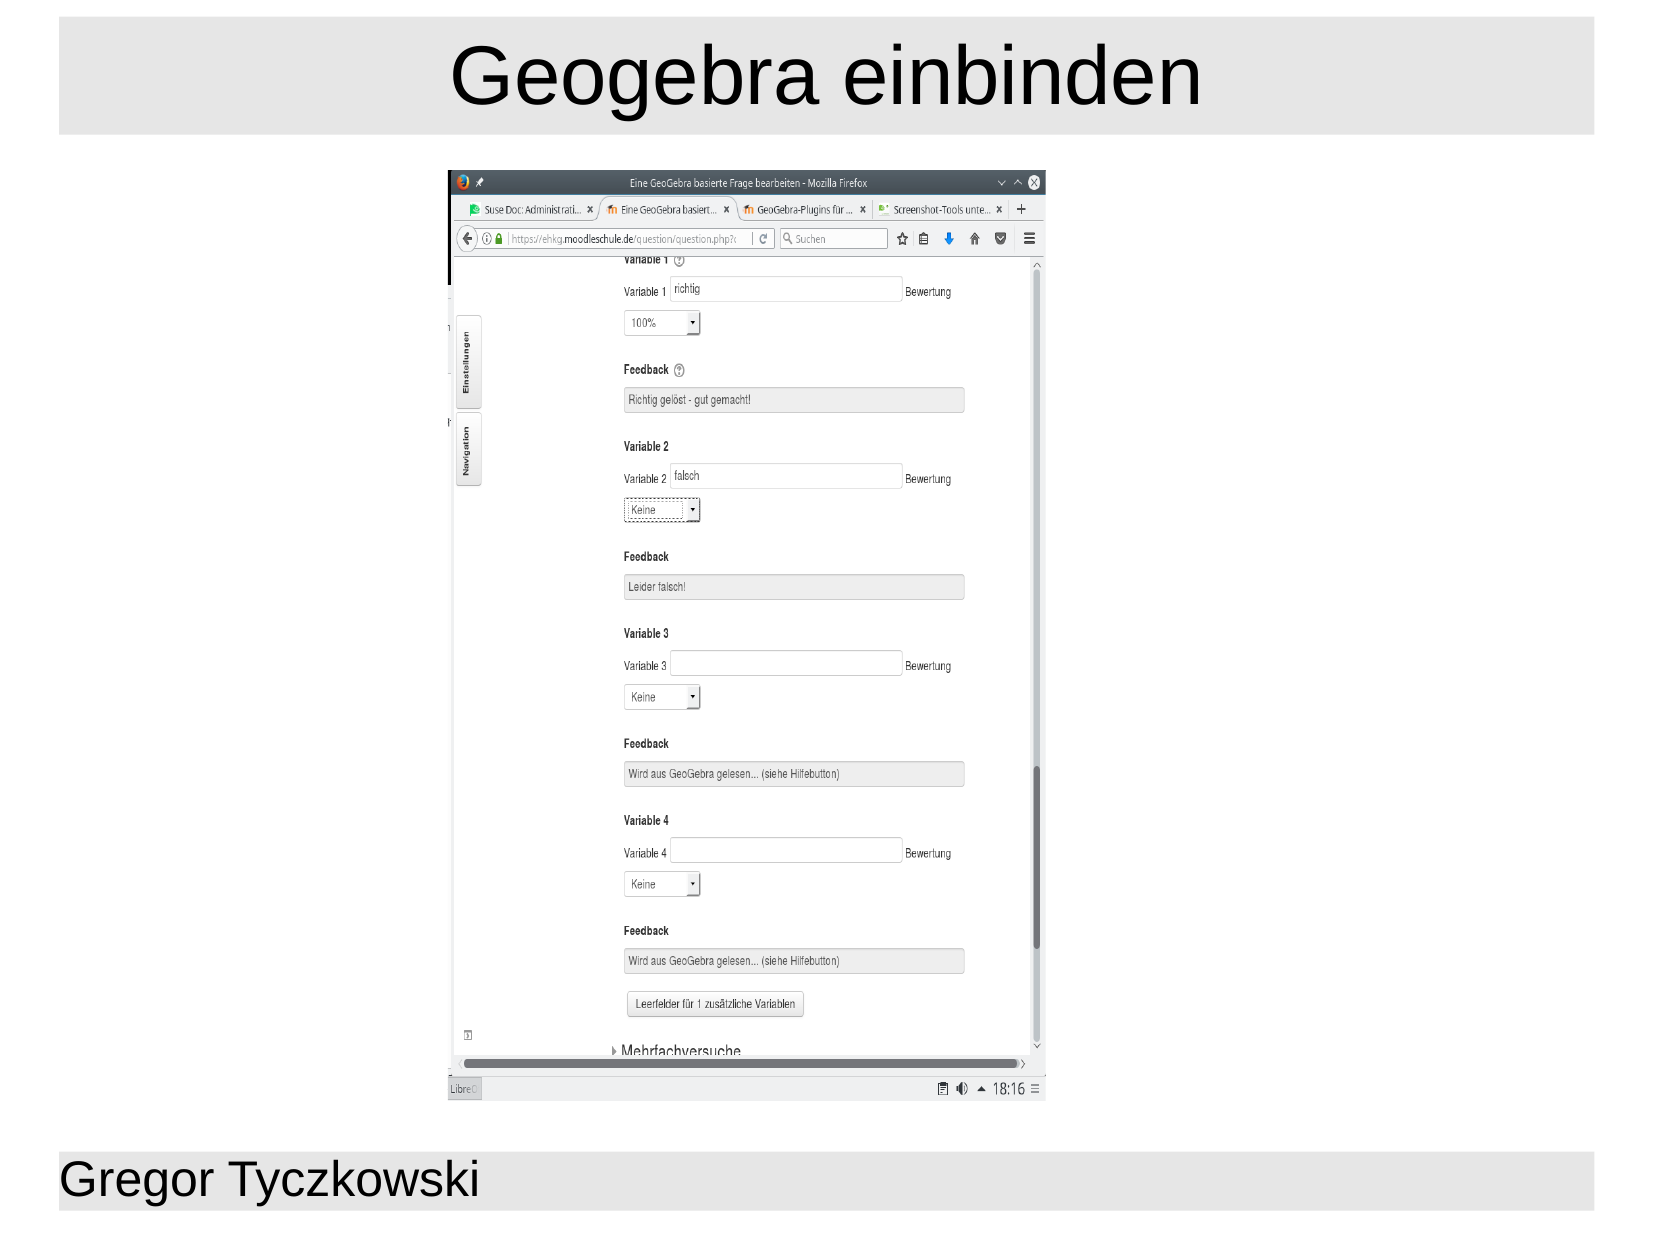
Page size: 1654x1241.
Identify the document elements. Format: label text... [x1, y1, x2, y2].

picture [447, 170, 1046, 1101]
list Gregor Tyczkowski [59, 1151, 1595, 1211]
title Geogebra einbinden [59, 16, 1595, 135]
